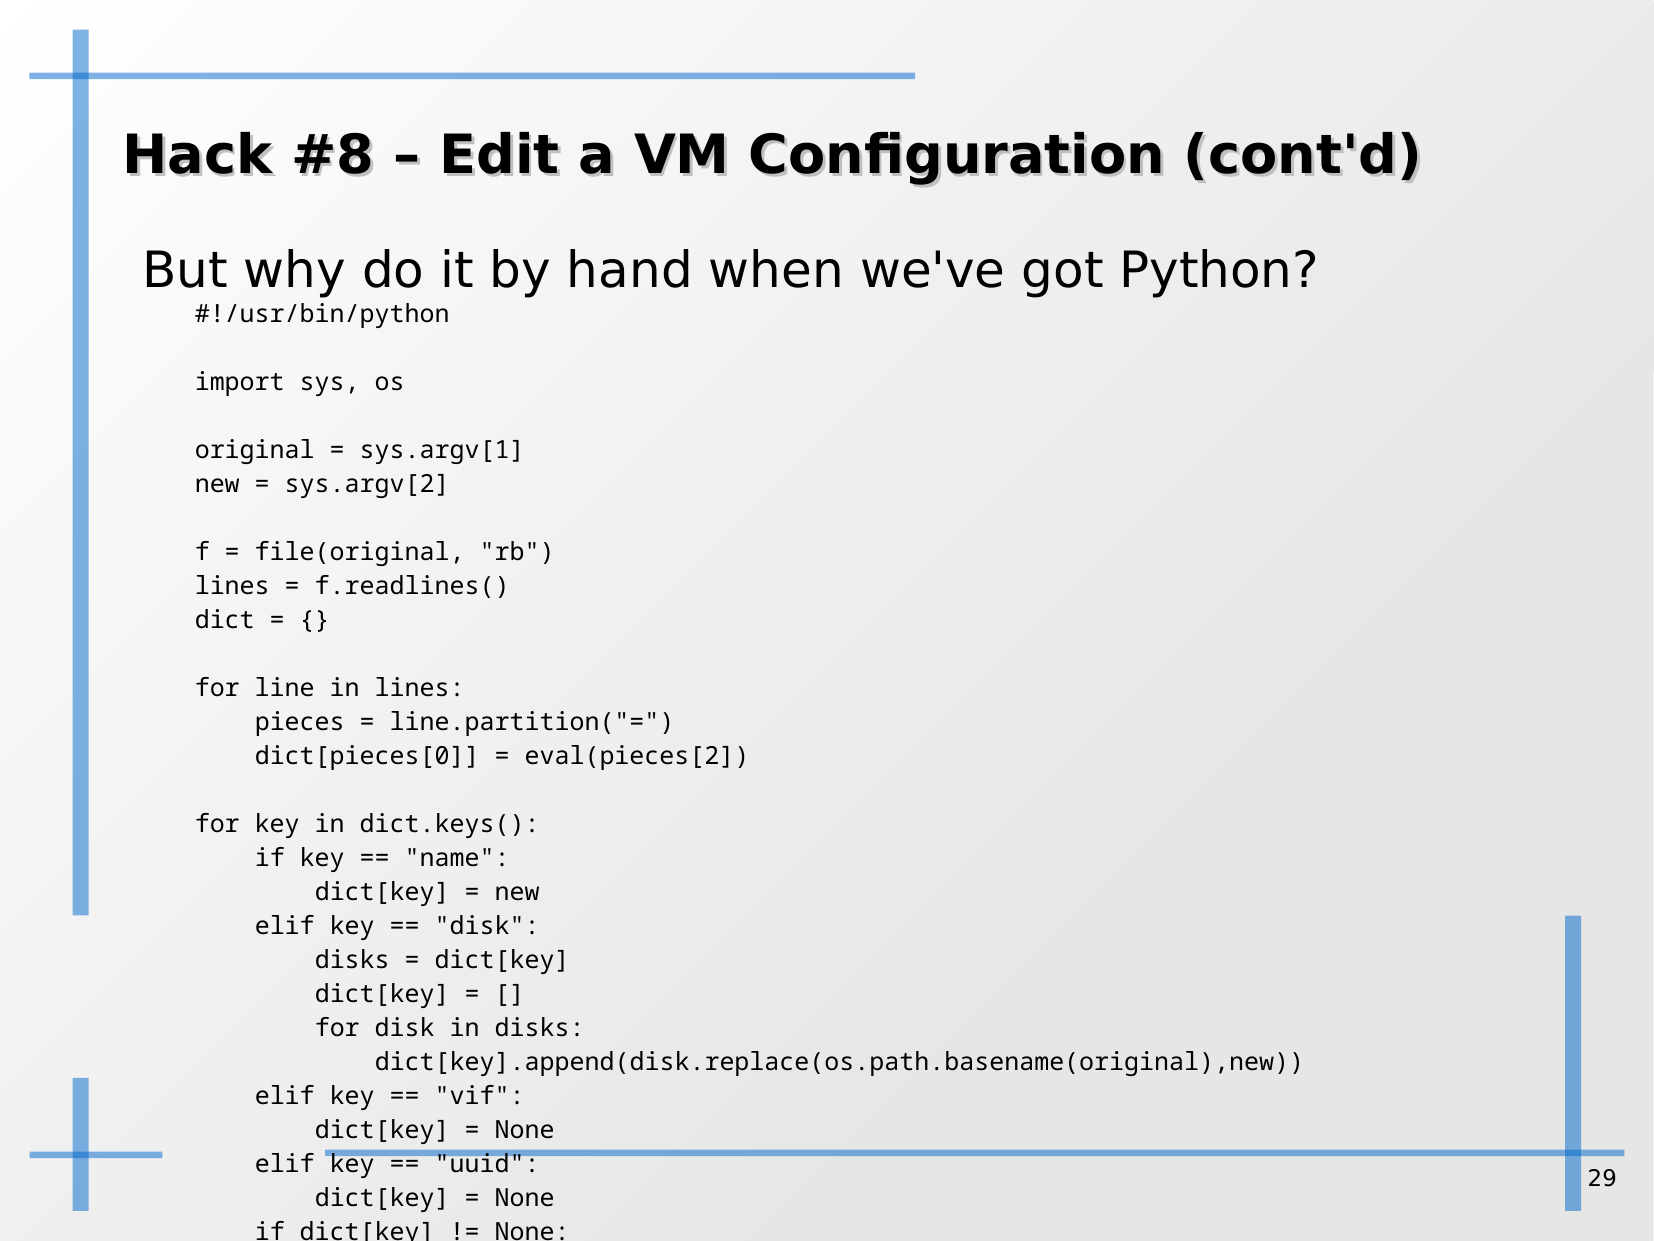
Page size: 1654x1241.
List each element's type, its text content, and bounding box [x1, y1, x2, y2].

title Hack #8 – Edit a VM Configuration (cont'd) [122, 91, 1524, 219]
text_box #!/usr/bin/python import sys, os original = sys.argv[1] new = sys.argv[2] f = file(original, "rb") lines = f.readlines() dict = {} for line in lines: pieces = line.partition("=") dict[pieces[0]] = eval(pieces[2]) for key in dict.keys(): if key == "name": dict[key] = new elif key == "disk": disks = dict[key] dict[key] = [] for disk in disks: dict[key].append(disk.replace(os.path.basename(original),new)) elif key == "vif": dict[key] = None elif key == "uuid": dict[key] = None if dict[key] != None: print "%s=%s" % ( key, repr(dict[key]) ) [194, 295, 1654, 1241]
list But why do it by hand when we've got Python? [124, 241, 1526, 1133]
